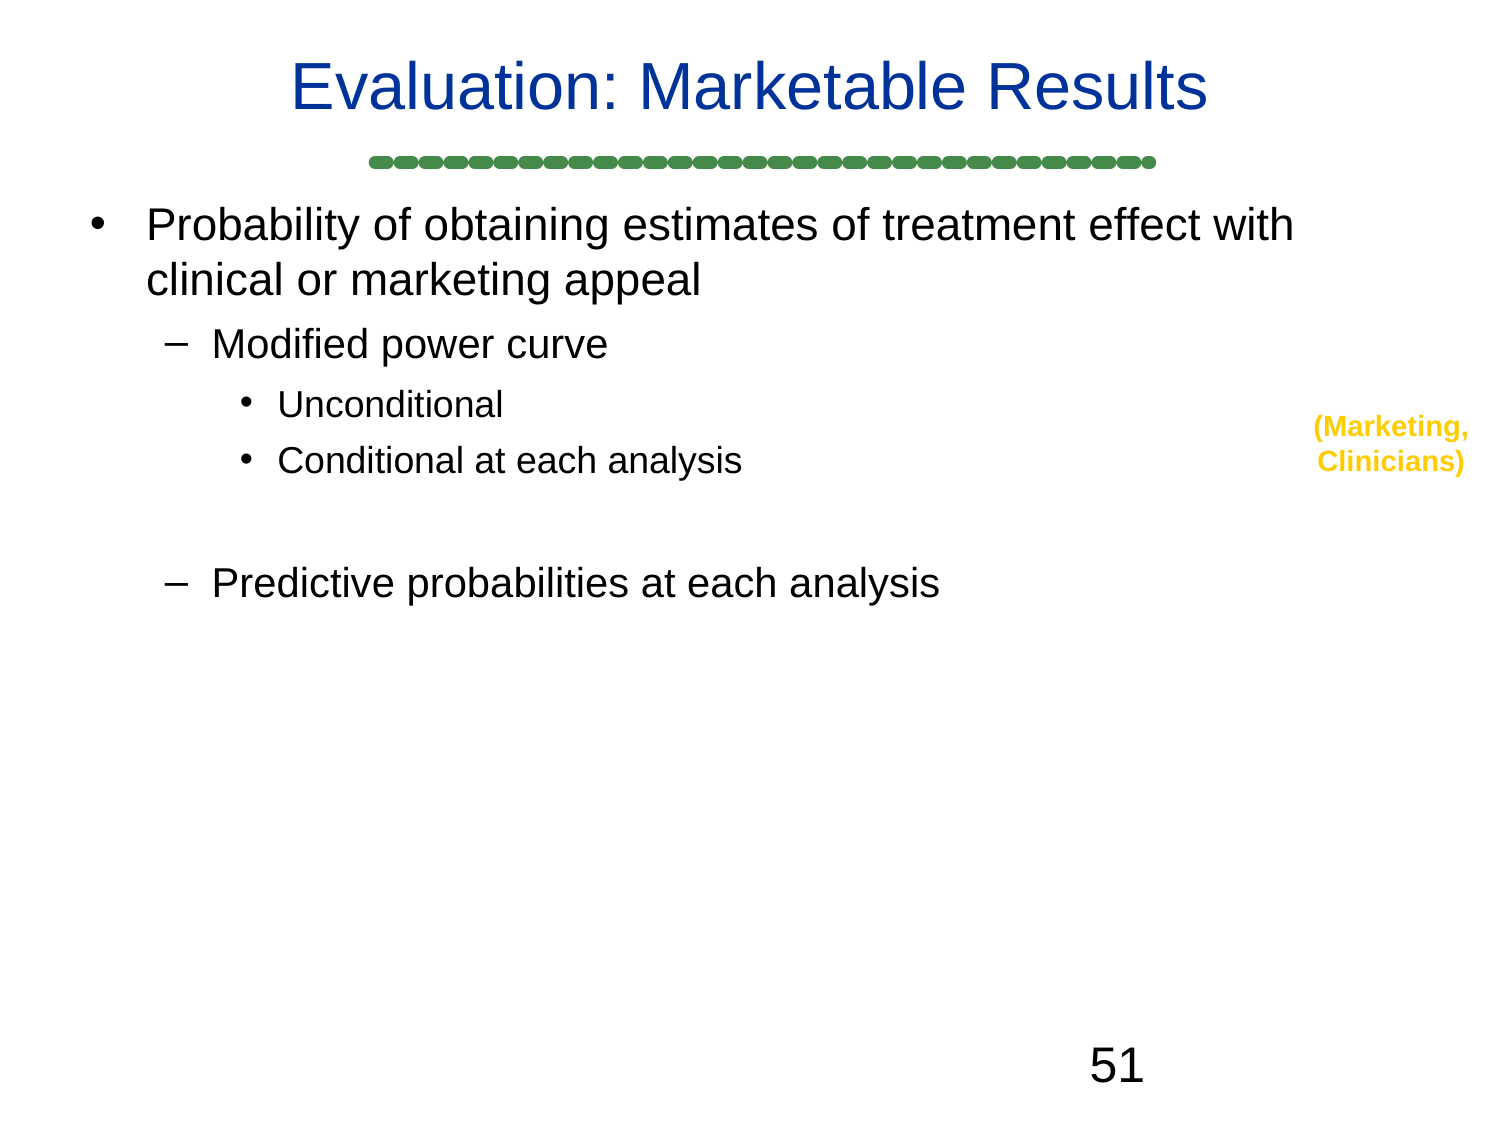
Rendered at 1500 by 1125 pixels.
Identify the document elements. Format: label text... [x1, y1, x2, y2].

title Evaluation: Marketable Results [37, 24, 1463, 141]
text_box (Marketing, Clinicians) [1282, 399, 1500, 486]
list Probability of obtaining estimates of treatment effect with clinical or marketing appeal Modified power curve Unconditional Conditional at each analysis Predictive probabilities at each analysis [75, 187, 1426, 1050]
